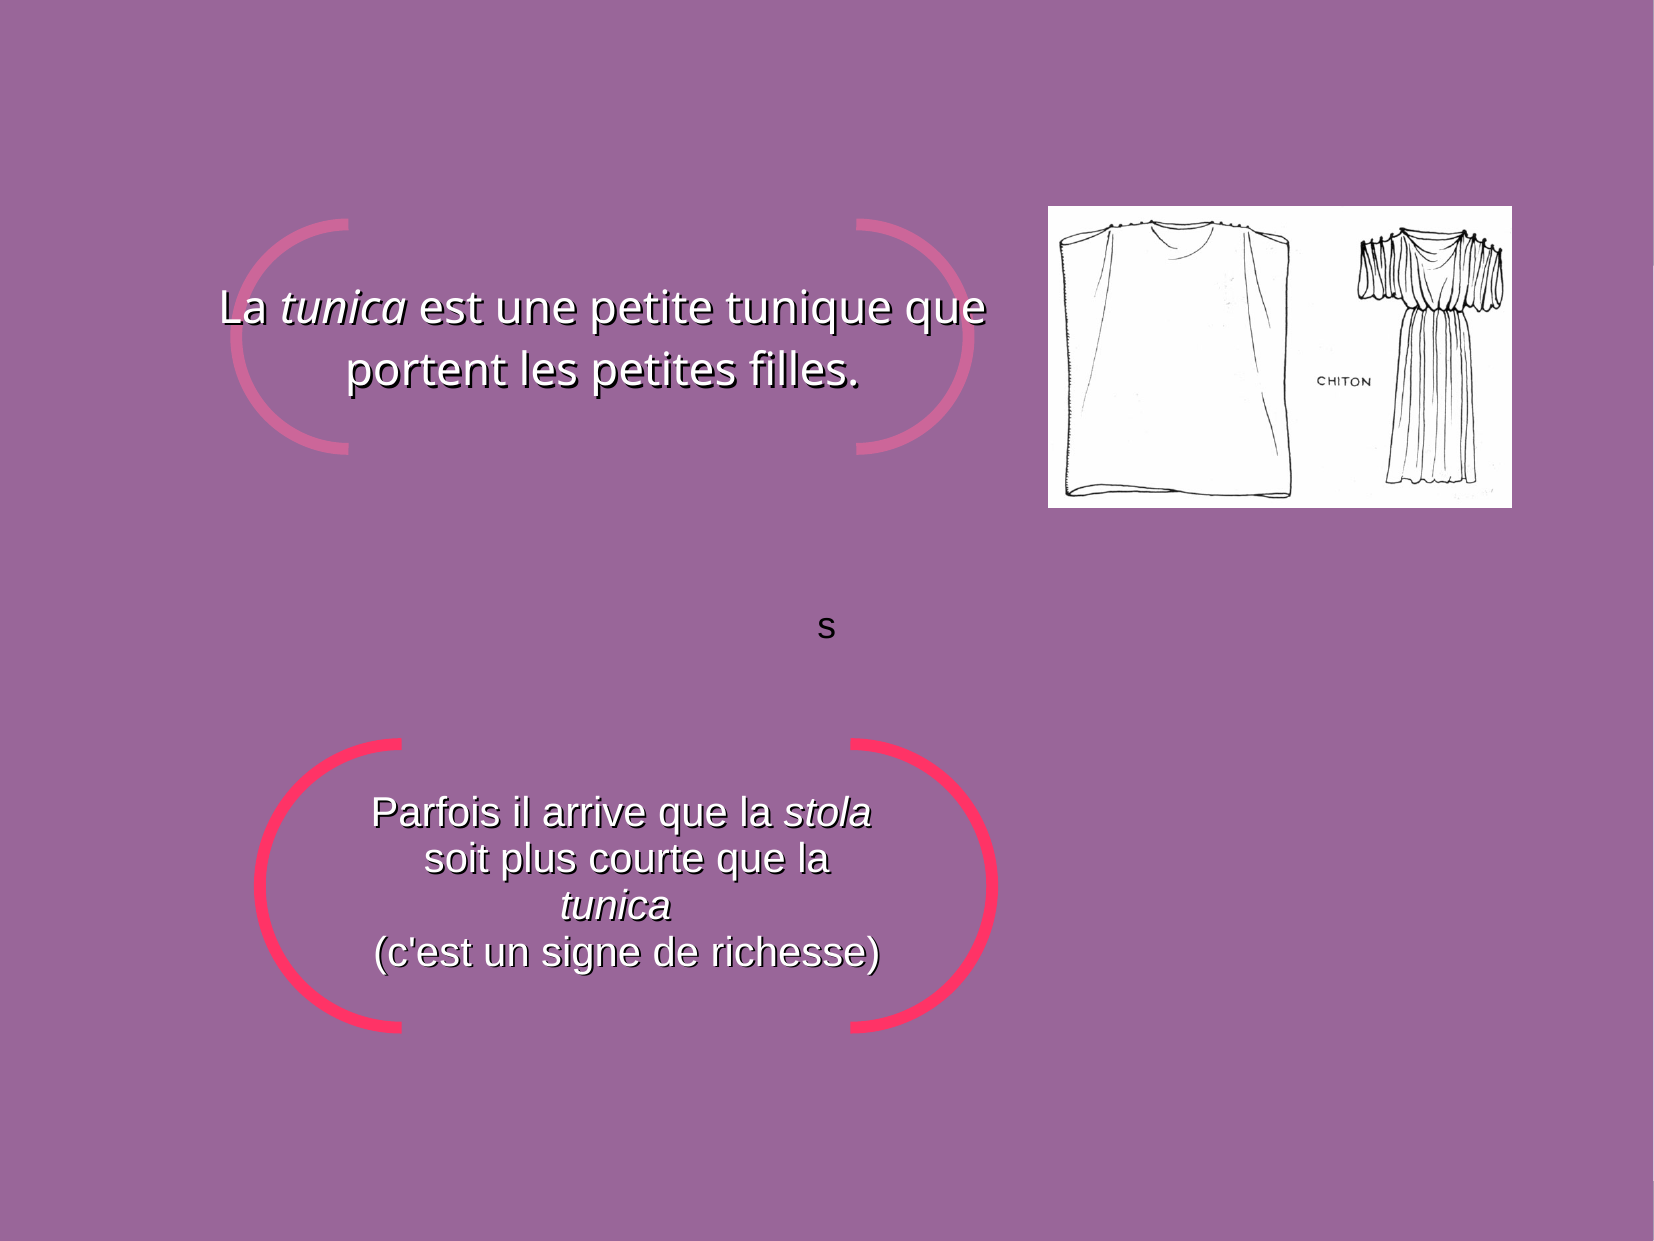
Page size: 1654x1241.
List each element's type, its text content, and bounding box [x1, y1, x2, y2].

text_box Parfois il arrive que la stola soit plus courte que la tunica (c'est un signe de richesse) [354, 781, 900, 983]
text_box La tunica est une petite tunique que portent les petites filles. [856, 224, 969, 449]
text_box s [0, 0, 1654, 1241]
picture [1048, 206, 1512, 508]
text_box La tunica est une petite tunique que portent les petites filles. [236, 224, 349, 449]
